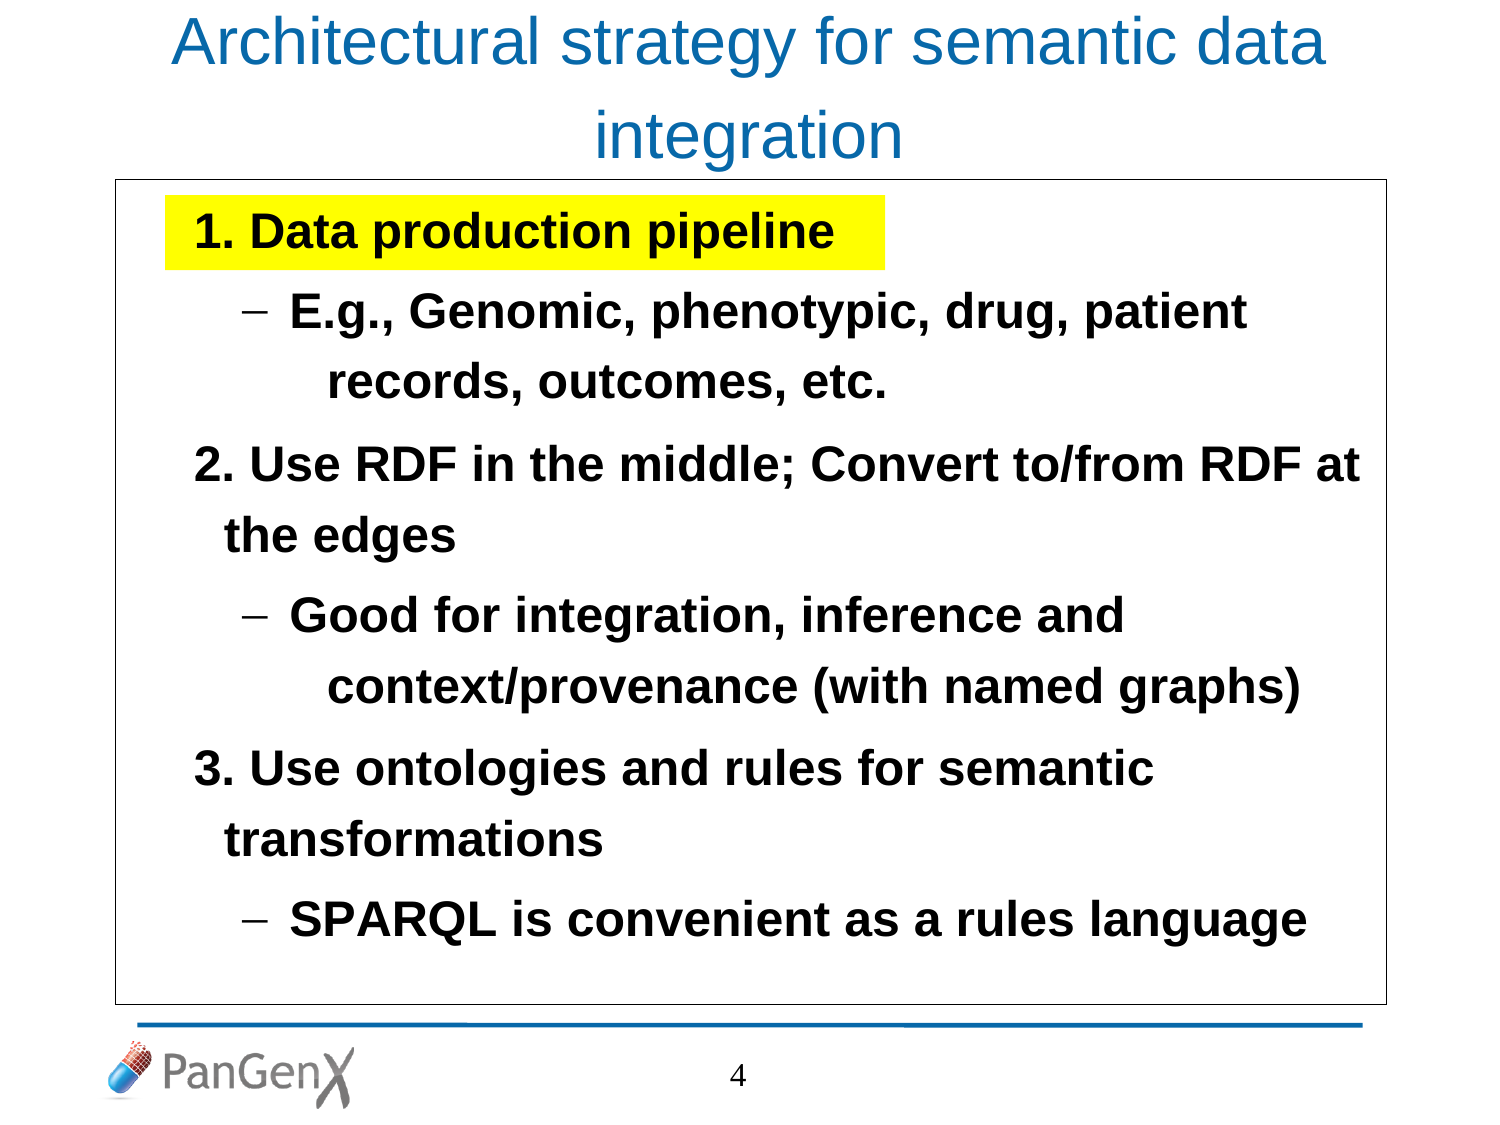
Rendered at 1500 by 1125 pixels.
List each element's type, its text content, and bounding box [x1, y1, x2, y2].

picture [89, 1041, 354, 1109]
list 1. Data production pipeline E.g., Genomic, phenotypic, drug, patient records, outcomes, etc. 2. Use RDF in the middle; Convert to/from RDF at the edges Good for integration, inference and context/provenance (with named graphs) 3. Use ontologies and rules for semantic transformations SPARQL is convenient as a rules language [115, 179, 1387, 1005]
title Architectural strategy for semantic data integration [0, 0, 1500, 180]
